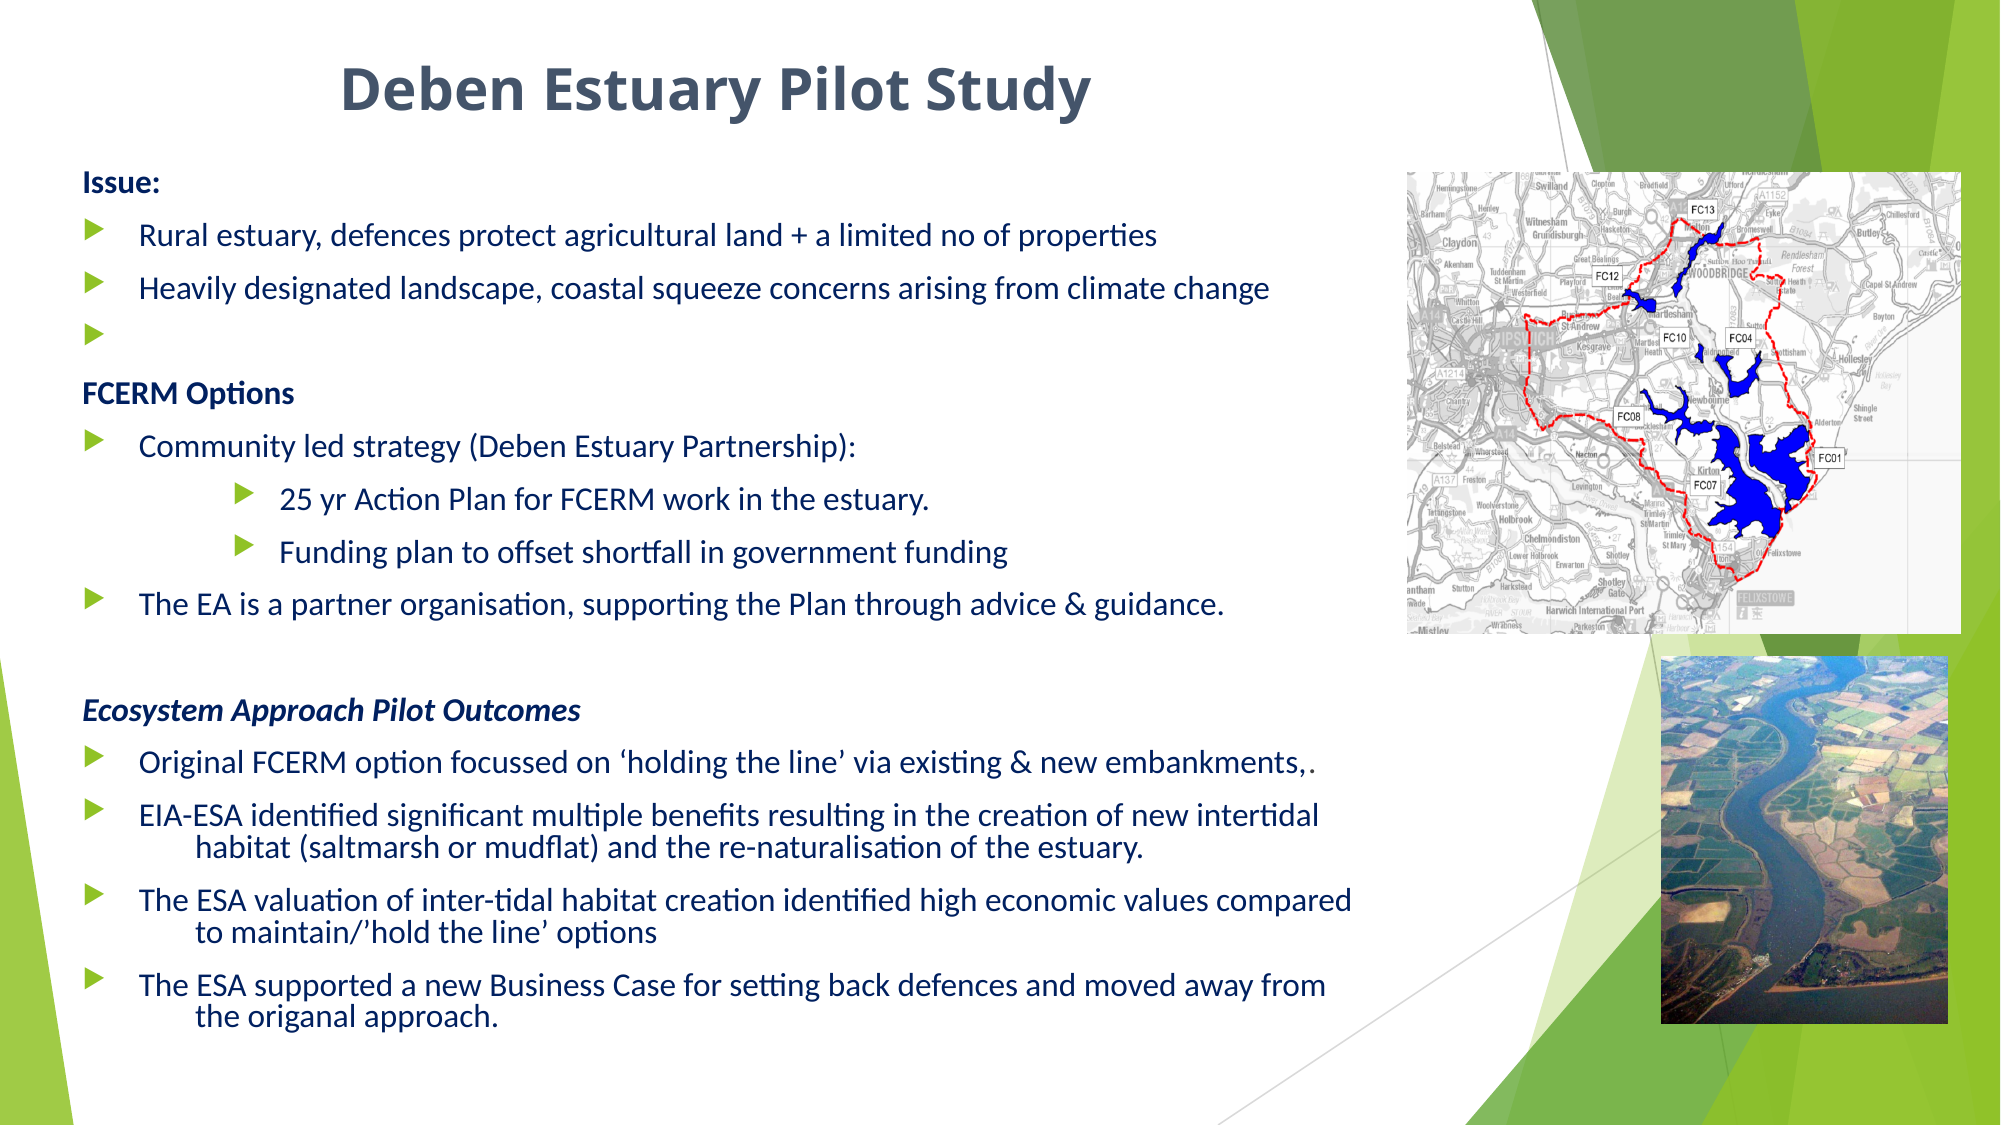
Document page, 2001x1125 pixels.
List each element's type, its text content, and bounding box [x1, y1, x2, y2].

picture [1661, 656, 1948, 1024]
title Deben Estuary Pilot Study [324, 45, 1675, 173]
list Issue: Rural estuary, defences protect agricultural land + a limited no of properties Heavily designated landscape, coastal squeeze concerns arising from climate change FCERM Options Community led strategy (Deben Estuary Partnership): 25 yr Action Plan for FCERM work in the estuary. Funding plan to offset shortfall in government funding The EA is a partner organisation, supporting the Plan through advice & guidance. Ecosystem Approach Pilot Outcomes Original FCERM option focussed on ‘holding the line’ via existing & new embankments,. EIA-ESA identified significant multiple benefits resulting in the creation of new intertidal habitat (saltmarsh or mudflat) and the re-naturalisation of the estuary. The ESA valuation of inter-tidal habitat creation identified high economic values compared to maintain/’hold the line’ options The ESA supported a new Business Case for setting back defences and moved away from the origanal approach. [67, 160, 1378, 1061]
picture [1407, 172, 1961, 634]
